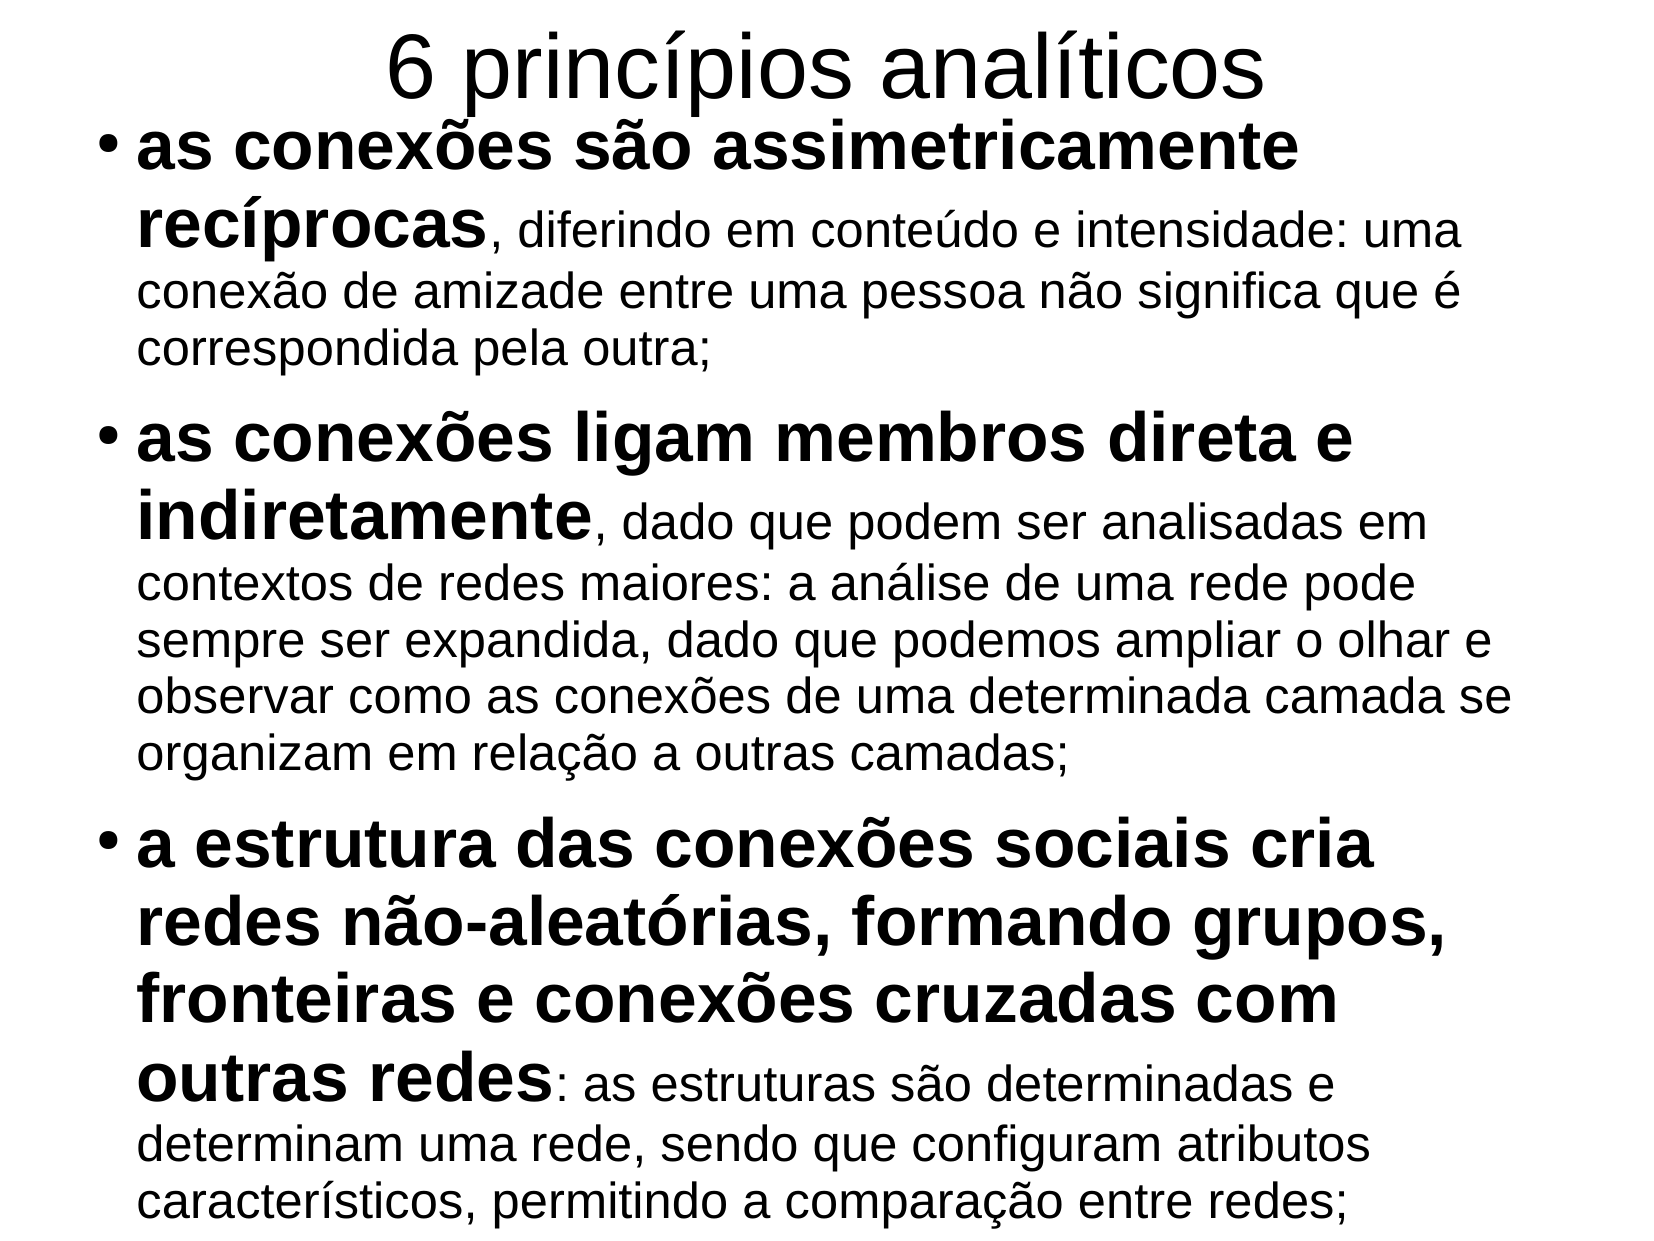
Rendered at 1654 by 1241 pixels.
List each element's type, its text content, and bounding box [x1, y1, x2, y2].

list as conexões são assimetricamente recíprocas, diferindo em conteúdo e intensidade: uma conexão de amizade entre uma pessoa não significa que é correspondida pela outra; as conexões ligam membros direta e indiretamente, dado que podem ser analisadas em contextos de redes maiores: a análise de uma rede pode sempre ser expandida, dado que podemos ampliar o olhar e observar como as conexões de uma determinada camada se organizam em relação a outras camadas; a estrutura das conexões sociais cria redes não-aleatórias, formando grupos, fronteiras e conexões cruzadas com outras redes: as estruturas são determinadas e determinam uma rede, sendo que configuram atributos característicos, permitindo a comparação entre redes; [82, 106, 1538, 1234]
title 6 princípios analíticos [82, 15, 1571, 119]
